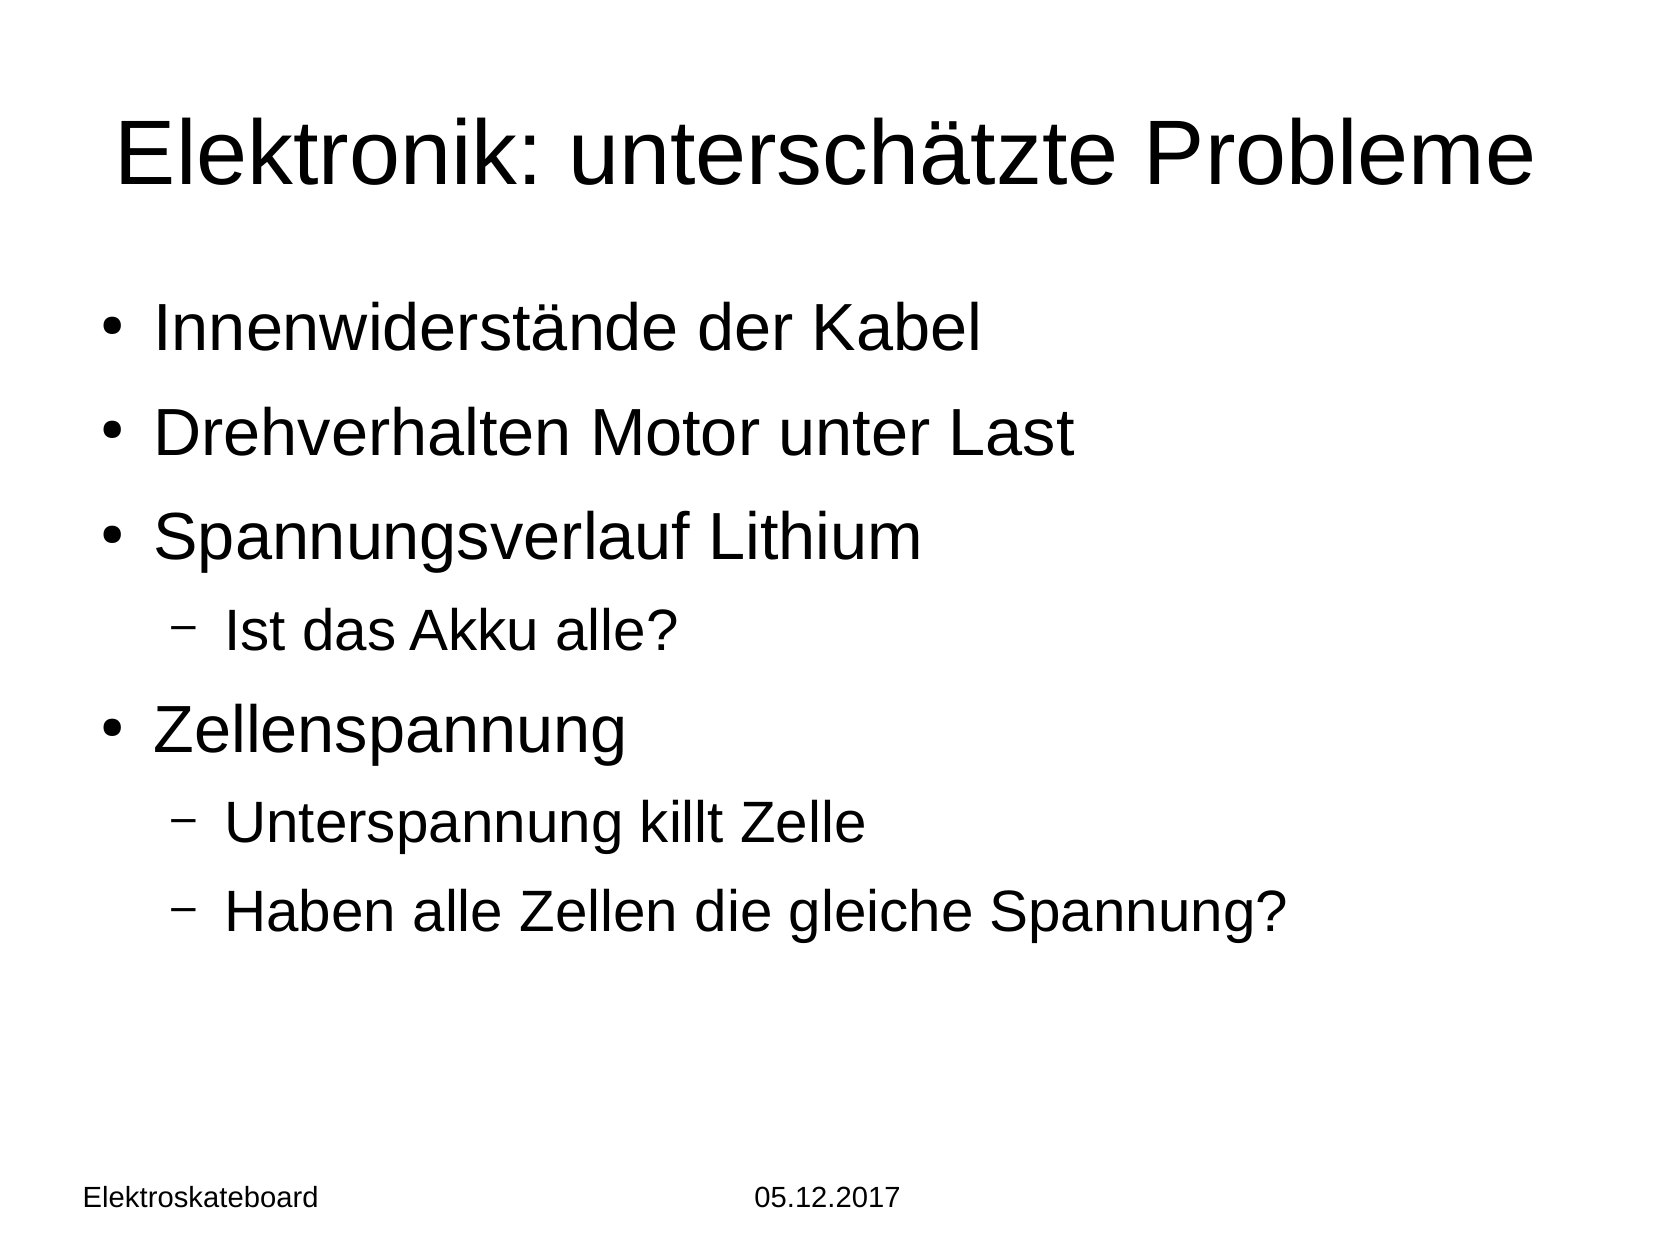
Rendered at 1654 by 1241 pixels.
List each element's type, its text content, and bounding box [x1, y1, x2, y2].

title Elektronik: unterschätzte Probleme [82, 49, 1571, 257]
list Innenwiderstände der Kabel Drehverhalten Motor unter Last Spannungsverlauf Lithium Ist das Akku alle? Zellenspannung Unterspannung killt Zelle Haben alle Zellen die gleiche Spannung? [82, 290, 1571, 1010]
